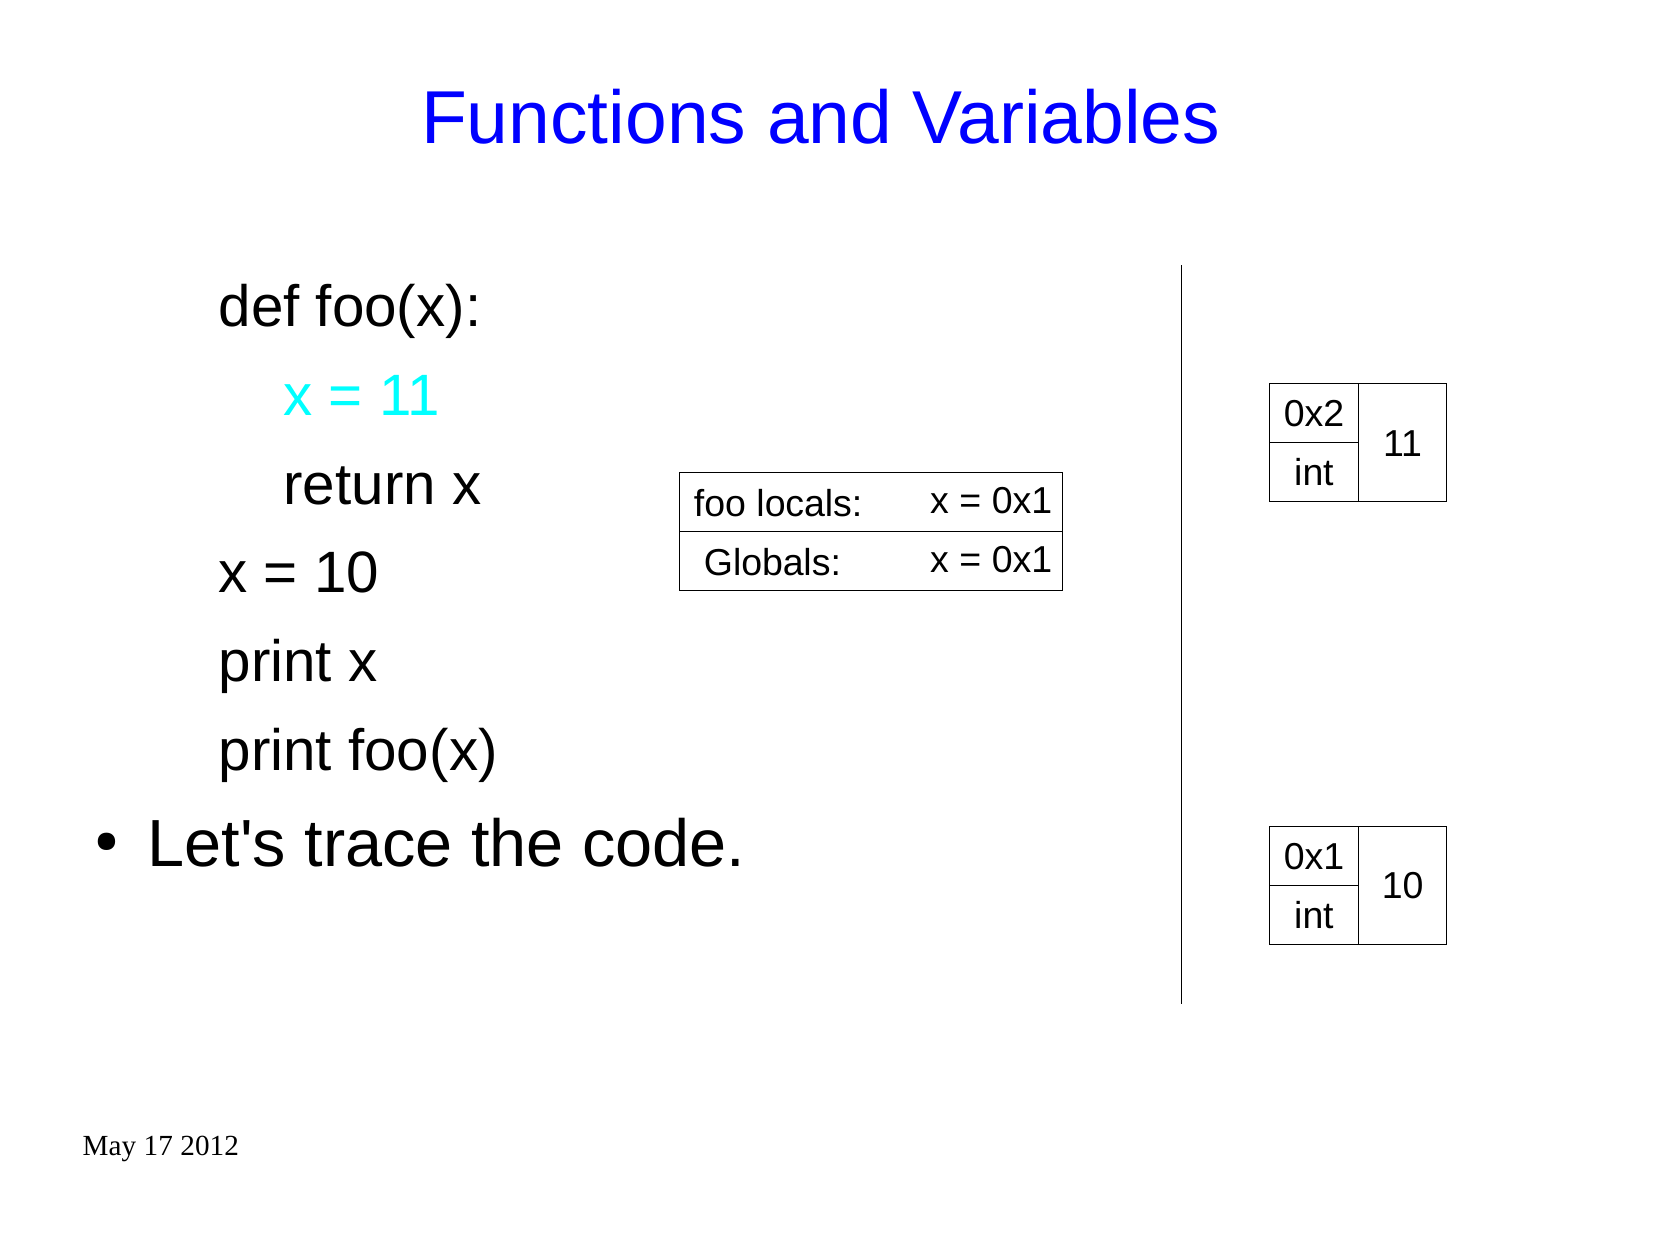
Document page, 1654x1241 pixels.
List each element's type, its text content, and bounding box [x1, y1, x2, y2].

title Functions and Variables [76, 58, 1565, 178]
text_box x = 0x1 [915, 473, 1062, 530]
text_box int [1269, 443, 1358, 502]
text_box 0x2 [1269, 383, 1358, 443]
text_box Globals: [689, 533, 857, 590]
text_box 10 [1358, 826, 1447, 945]
list def foo(x): x = 11 return x x = 10 print x print foo(x) Let's trace the code. [76, 274, 803, 1093]
text_box 0x1 [1269, 826, 1358, 886]
text_box x = 0x1 [915, 532, 1062, 589]
text_box int [1269, 886, 1358, 945]
text_box x = 0x1 [1063, 472, 1068, 530]
text_box x = 0x1 [1063, 531, 1068, 589]
list def foo(x): x = 11 return x x = 10 print x print foo(x) Let's trace the code. [680, 532, 803, 590]
text_box 11 [1358, 383, 1447, 502]
text_box foo locals: [680, 474, 878, 531]
